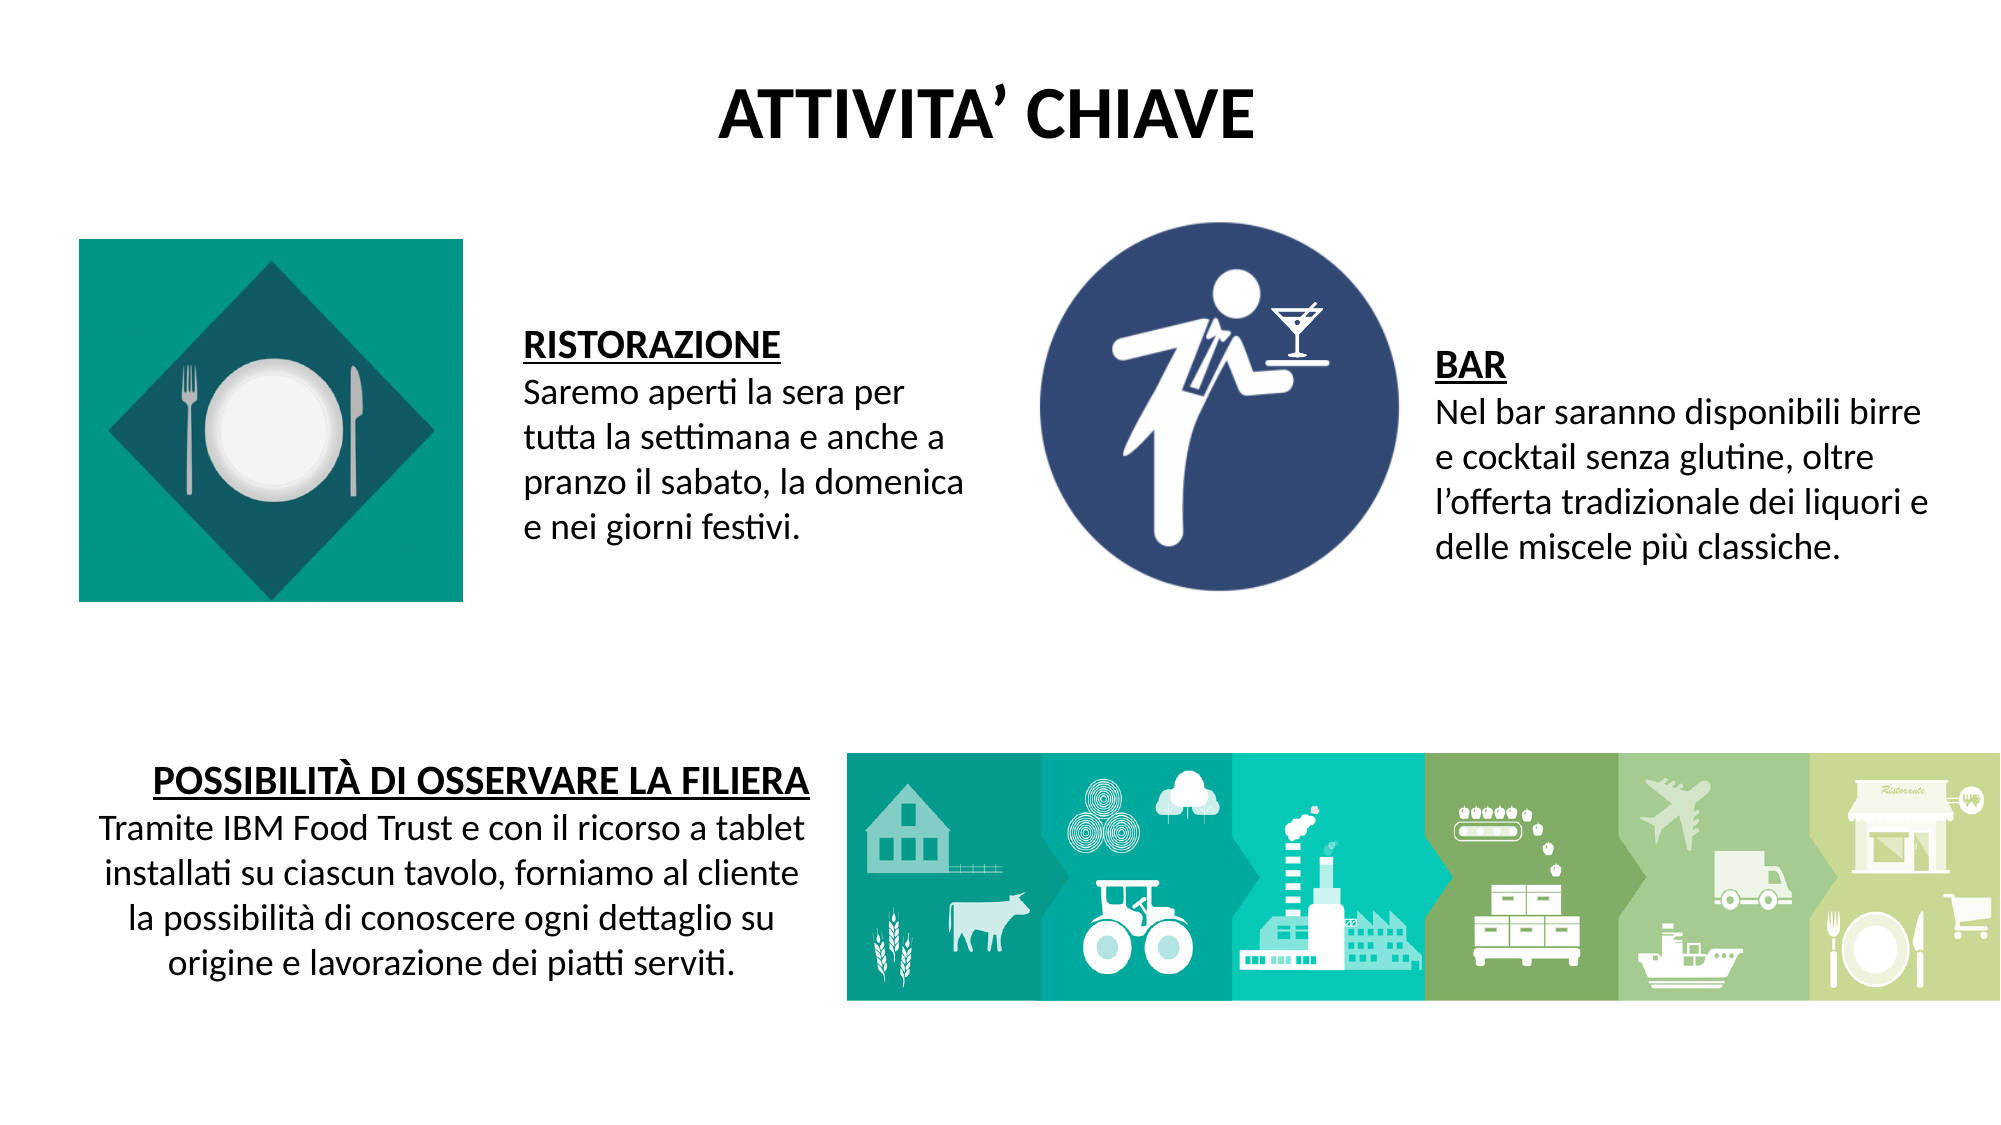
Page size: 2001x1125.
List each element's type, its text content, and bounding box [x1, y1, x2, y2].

text_box ATTIVITA’ CHIAVE [0, 56, 1988, 162]
picture [1037, 220, 1405, 602]
text_box POSSIBILITÀ DI OSSERVARE LA FILIERA Tramite IBM Food Trust e con il ricorso a tablet installati su ciascun tavolo, forniamo al cliente la possibilità di conoscere ogni dettaglio su origine e lavorazione dei piatti serviti. [79, 745, 825, 991]
picture [847, 753, 2000, 1001]
text_box BAR Nel bar saranno disponibili birre e cocktail senza glutine, oltre l’offerta tradizionale dei liquori e delle miscele più classiche. [1420, 329, 1950, 575]
text_box RISTORAZIONE Saremo aperti la sera per tutta la settimana e anche a pranzo il sabato, la domenica e nei giorni festivi. [508, 309, 988, 555]
picture [79, 239, 463, 602]
